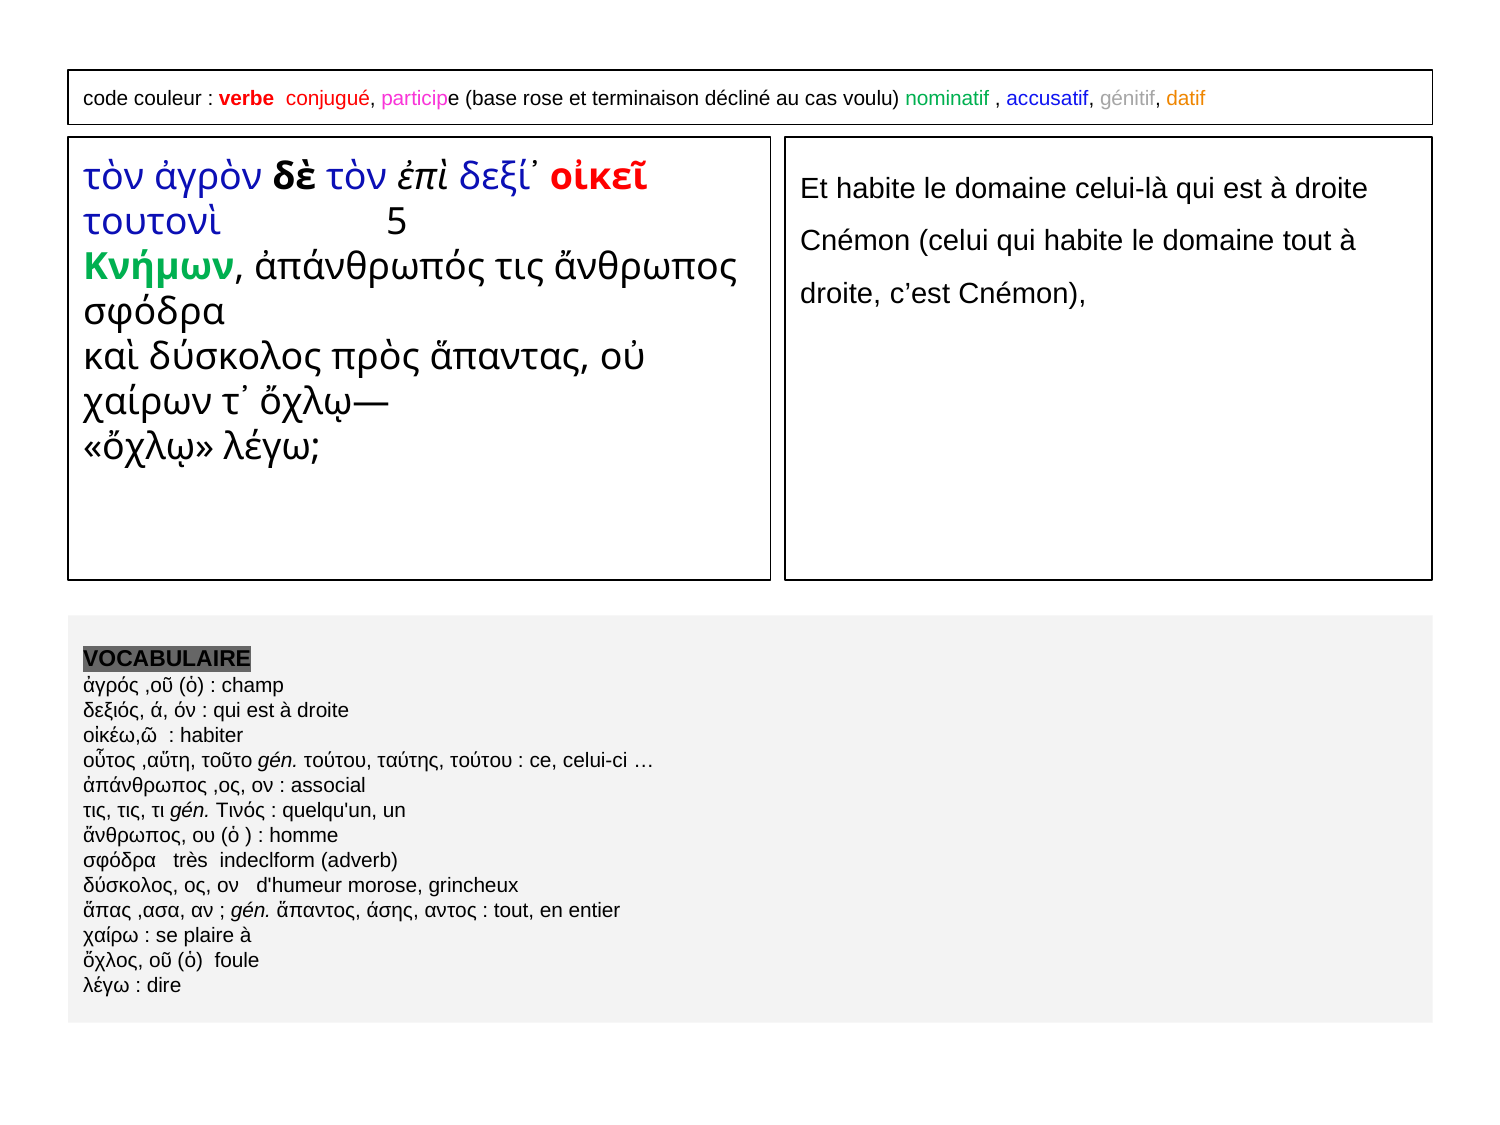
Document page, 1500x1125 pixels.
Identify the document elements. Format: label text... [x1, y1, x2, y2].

text_box τὸν ἀγρὸν δὲ τὸν ἐπὶ δεξί᾽ οἰκεῖ τουτονὶ 5 Κνήμων, ἀπάνθρωπός τις ἄνθρωπος σφόδρα καὶ δύσκολος πρὸς ἅπαντας, οὐ χαίρων τ᾽ ὄχλῳ— «ὄχλῳ» λέγω; [68, 136, 771, 581]
text_box VOCABULAIRE ἀγρός ,οῦ (ὁ) : champ δεξιός, ά, όν : qui est à droite οἰκέω,ῶ : habiter οὗτος ,αὕτη, τοῦτο gén. τούτου, ταύτης, τούτου : ce, celui-ci … ἀπάνθρωπος ,ος, ον : associal τις, τις, τι gén. Τινός : quelqu'un, un ἄνθρωπος, ου (ὁ ) : homme σφόδρα très indeclform (adverb) δύσκολος, ος, ον d'humeur morose, grincheux ἅπας ,ασα, αν ; gén. ἅπαντος, άσης, αντος : tout, en entier χαίρω : se plaire à ὄχλος, οῦ (ὁ) foule λέγω : dire [68, 615, 1433, 1023]
text_box Et habite le domaine celui-là qui est à droite Cnémon (celui qui habite le domaine tout à droite, c’est Cnémon), [785, 136, 1432, 581]
text_box code couleur : verbe conjugué, participe (base rose et terminaison décliné au cas voulu) nominatif , accusatif, génitif, datif [68, 70, 1433, 125]
